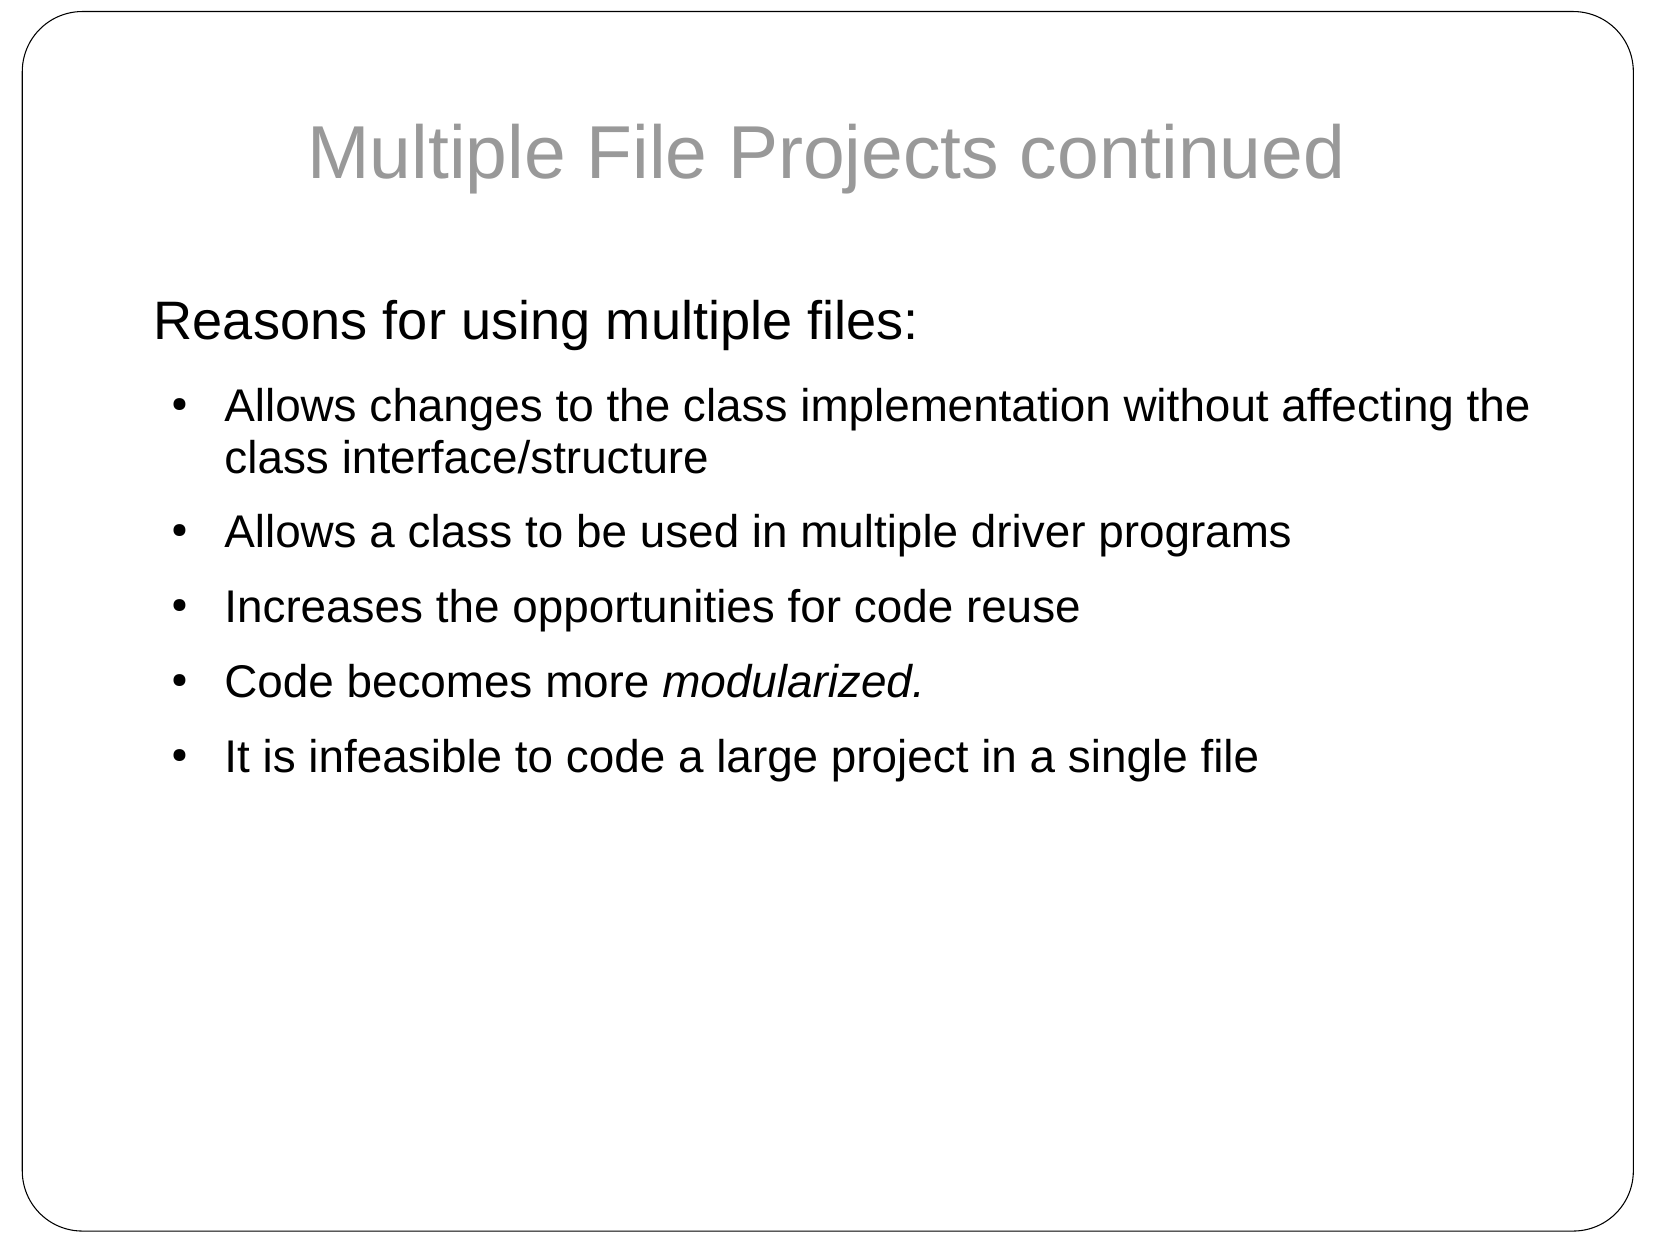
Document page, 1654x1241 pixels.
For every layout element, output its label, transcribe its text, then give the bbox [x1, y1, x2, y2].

list Reasons for using multiple files: Allows changes to the class implementation without affecting the class interface/structure Allows a class to be used in multiple driver programs Increases the opportunities for code reuse Code becomes more modularized. It is infeasible to code a large project in a single file [82, 290, 1571, 1109]
title Multiple File Projects continued [82, 56, 1571, 250]
